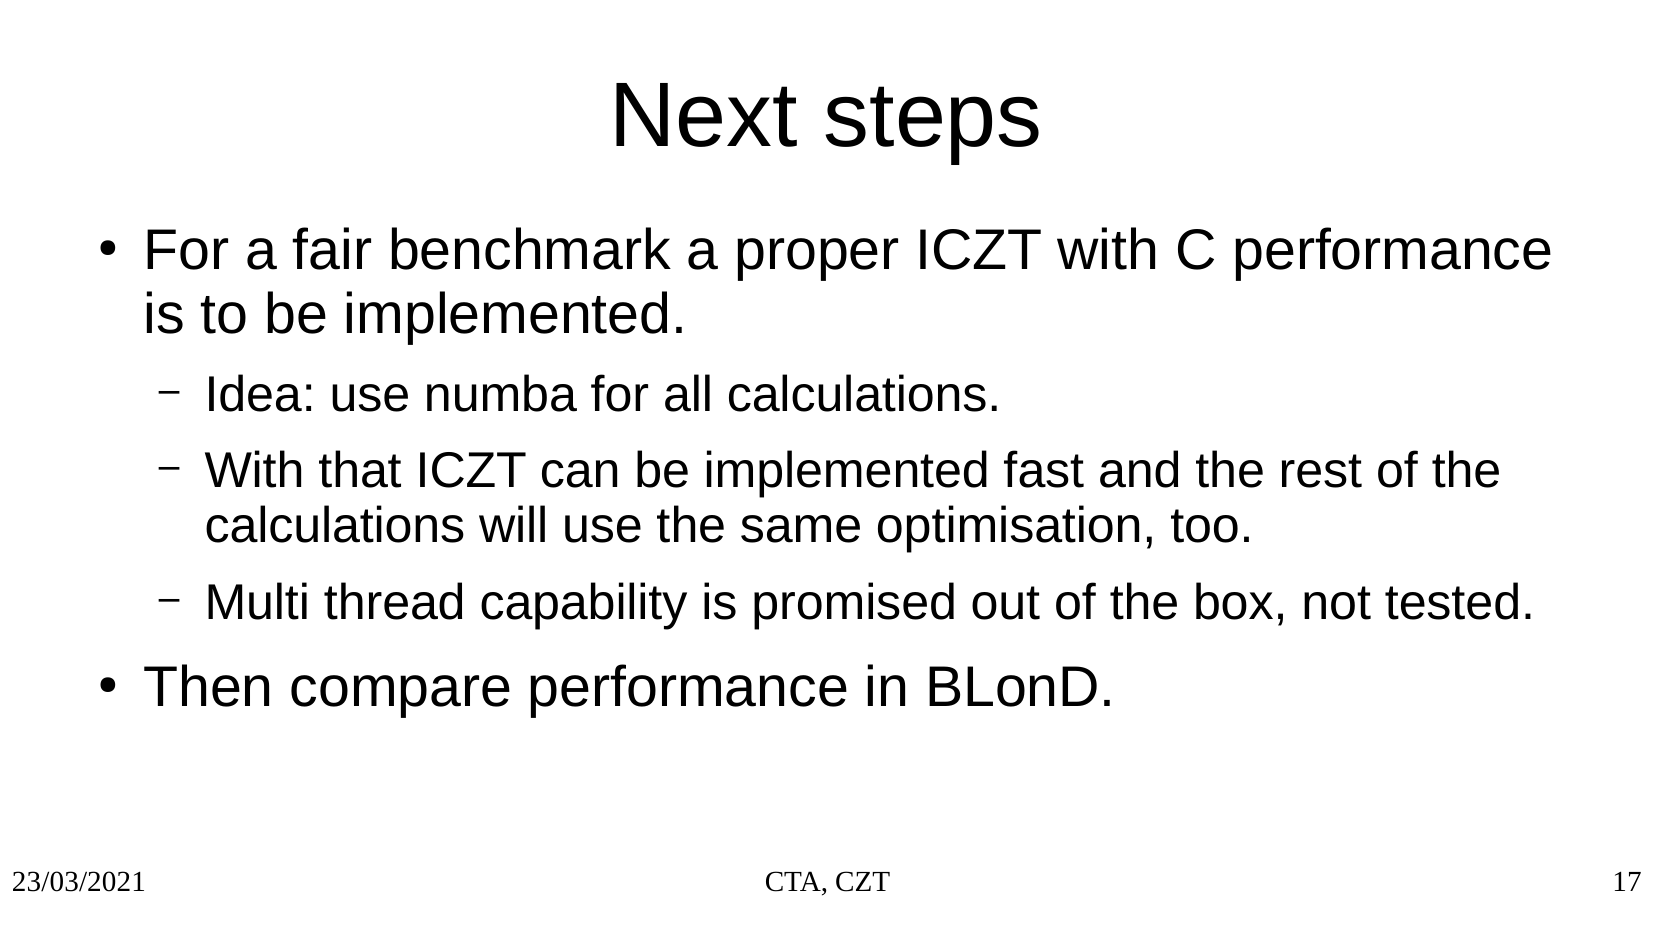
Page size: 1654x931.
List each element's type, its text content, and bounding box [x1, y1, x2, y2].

title Next steps [82, 37, 1571, 193]
list For a fair benchmark a proper ICZT with C performance is to be implemented. Idea: use numba for all calculations. With that ICZT can be implemented fast and the rest of the calculations will use the same optimisation, too. Multi thread capability is promised out of the box, not tested. Then compare performance in BLonD. [82, 217, 1571, 758]
